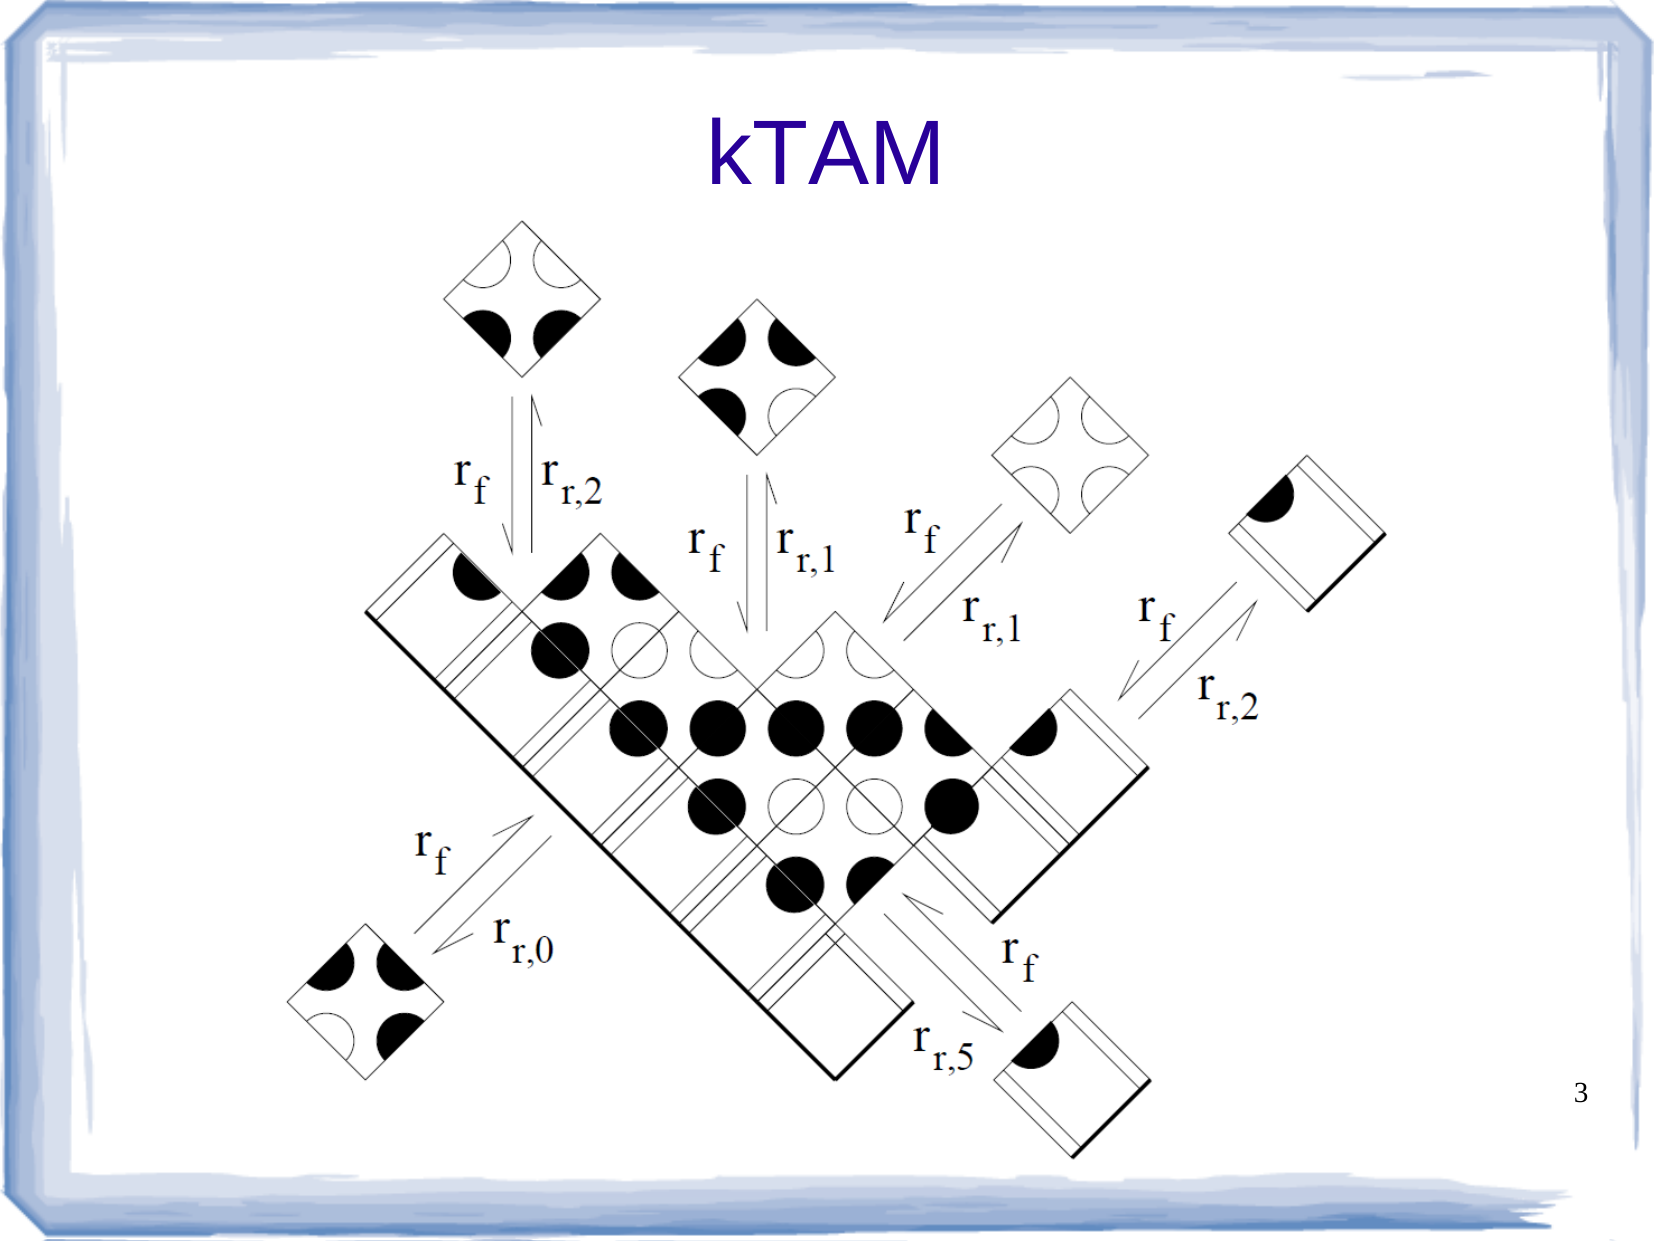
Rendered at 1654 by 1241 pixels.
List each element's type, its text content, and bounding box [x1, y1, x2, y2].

title kTAM [82, 49, 1571, 257]
picture [0, 0, 1654, 1241]
